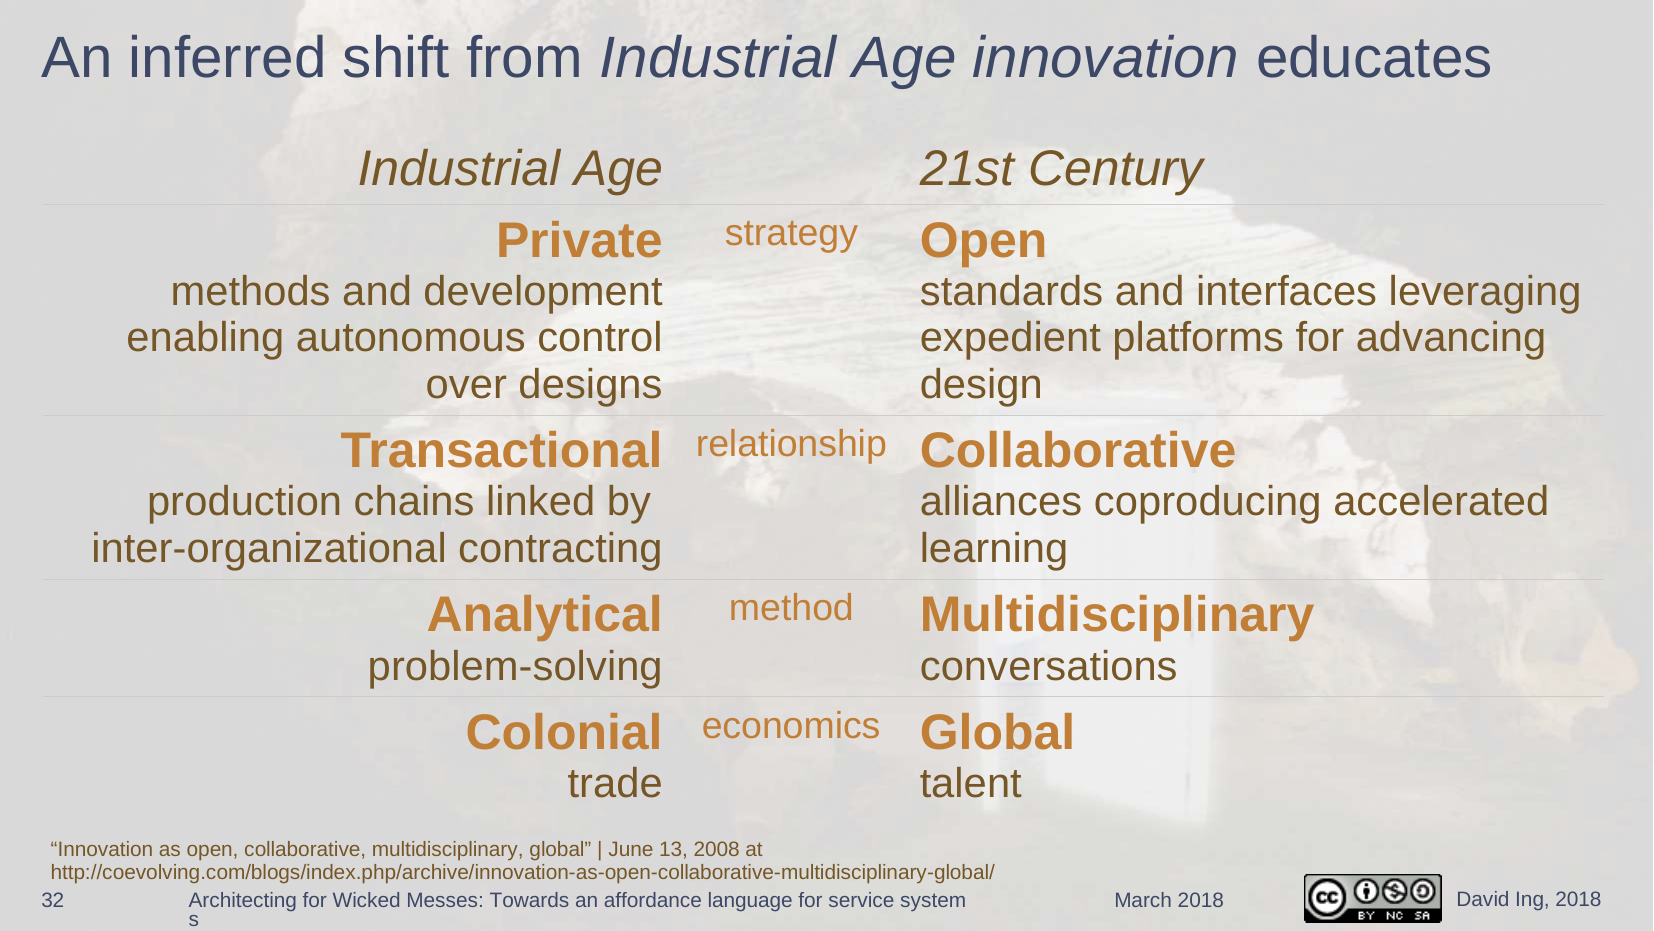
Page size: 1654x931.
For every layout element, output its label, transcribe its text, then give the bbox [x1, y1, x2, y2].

table_cell Open standards and interfaces leveraging expedient platforms for advancing design [905, 205, 1604, 415]
table_cell Transactional production chains linked by inter-organizational contracting [43, 416, 678, 579]
table_cell relationship [678, 416, 905, 579]
table_cell Global talent [905, 697, 1604, 814]
table_cell strategy [678, 205, 905, 415]
table_cell Colonial trade [43, 697, 678, 814]
table_cell method [678, 580, 905, 696]
table_header 21st Century [905, 133, 1604, 204]
table_cell Analytical problem-solving [43, 580, 678, 696]
picture [1304, 892, 1442, 923]
table_header Industrial Age [43, 133, 678, 204]
text_box “Innovation as open, collaborative, multidisciplinary, global” | June 13, 2008 at http://coevolving.com/blogs/index.php/archive/innovation-as-open-collaborative-multidisciplinary-global/ [35, 830, 1567, 892]
text_box Solving for the optimal Problem solution involves analysis, research employing quantitative methods seeking optimal outcomes. Unfortunately, as conditions change, problems frequently do not remain solved or resolved but reappear, and usually in more complex forms. Furthermore, every solution and resolution generates new problems, ones that tend to be more complex than the ones solved or resolved. [0, 0, 1653, 931]
table_cell economics [678, 697, 905, 814]
table_cell Private methods and development enabling autonomous control over designs [43, 205, 678, 415]
table_cell Collaborative alliances coproducing accelerated learning [905, 416, 1604, 579]
title An inferred shift from Industrial Age innovation educates [41, 30, 1613, 126]
table_cell Multidisciplinary conversations [905, 580, 1604, 696]
table_header [678, 133, 905, 204]
